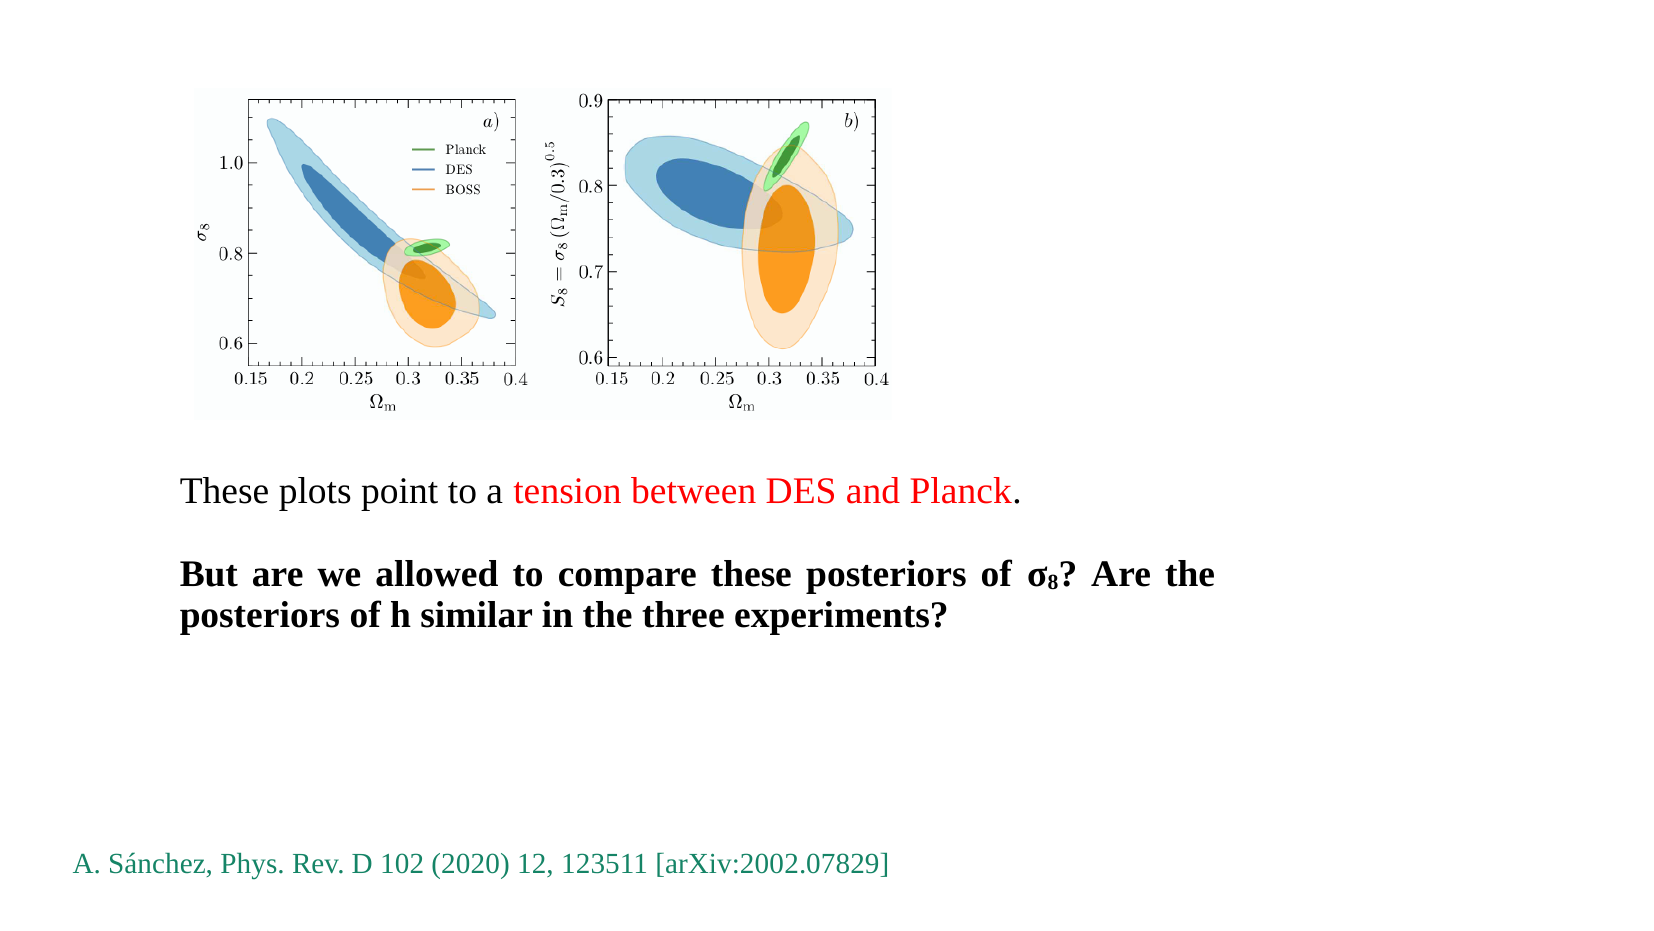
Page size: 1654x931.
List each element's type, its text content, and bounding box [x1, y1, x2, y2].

text_box These plots point to a tension between DES and Planck. But are we allowed to compare these posteriors of σ8? Are the posteriors of h similar in the three experiments? [165, 462, 1231, 646]
picture [175, 74, 901, 421]
text_box A. Sánchez, Phys. Rev. D 102 (2020) 12, 123511 [arXiv:2002.07829] [57, 840, 991, 931]
